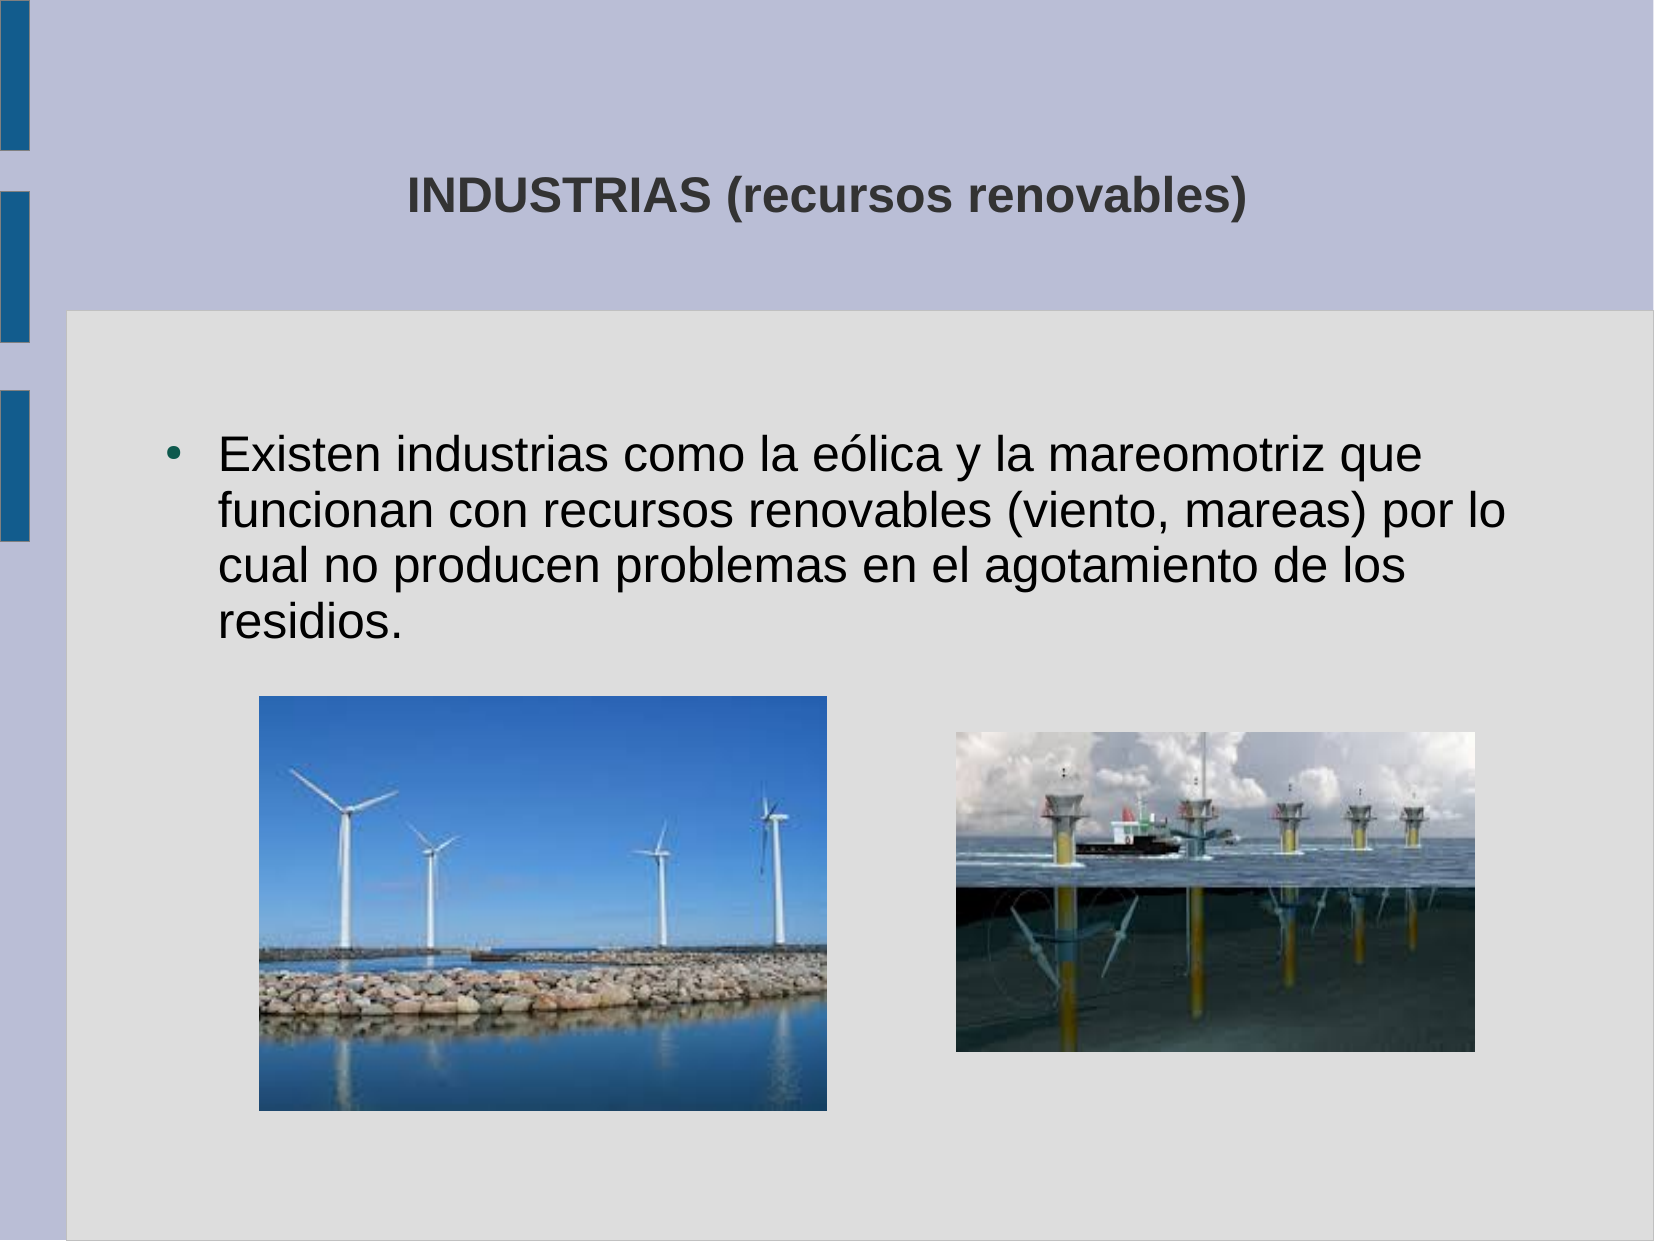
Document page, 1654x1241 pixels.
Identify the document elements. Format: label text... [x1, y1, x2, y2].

picture [259, 696, 827, 1111]
picture [956, 732, 1475, 1052]
title INDUSTRIAS (recursos renovables) [121, 91, 1534, 299]
list Existen industrias como la eólica y la mareomotriz que funcionan con recursos renovables (viento, mareas) por lo cual no producen problemas en el agotamiento de los residios. [146, 340, 1560, 1123]
